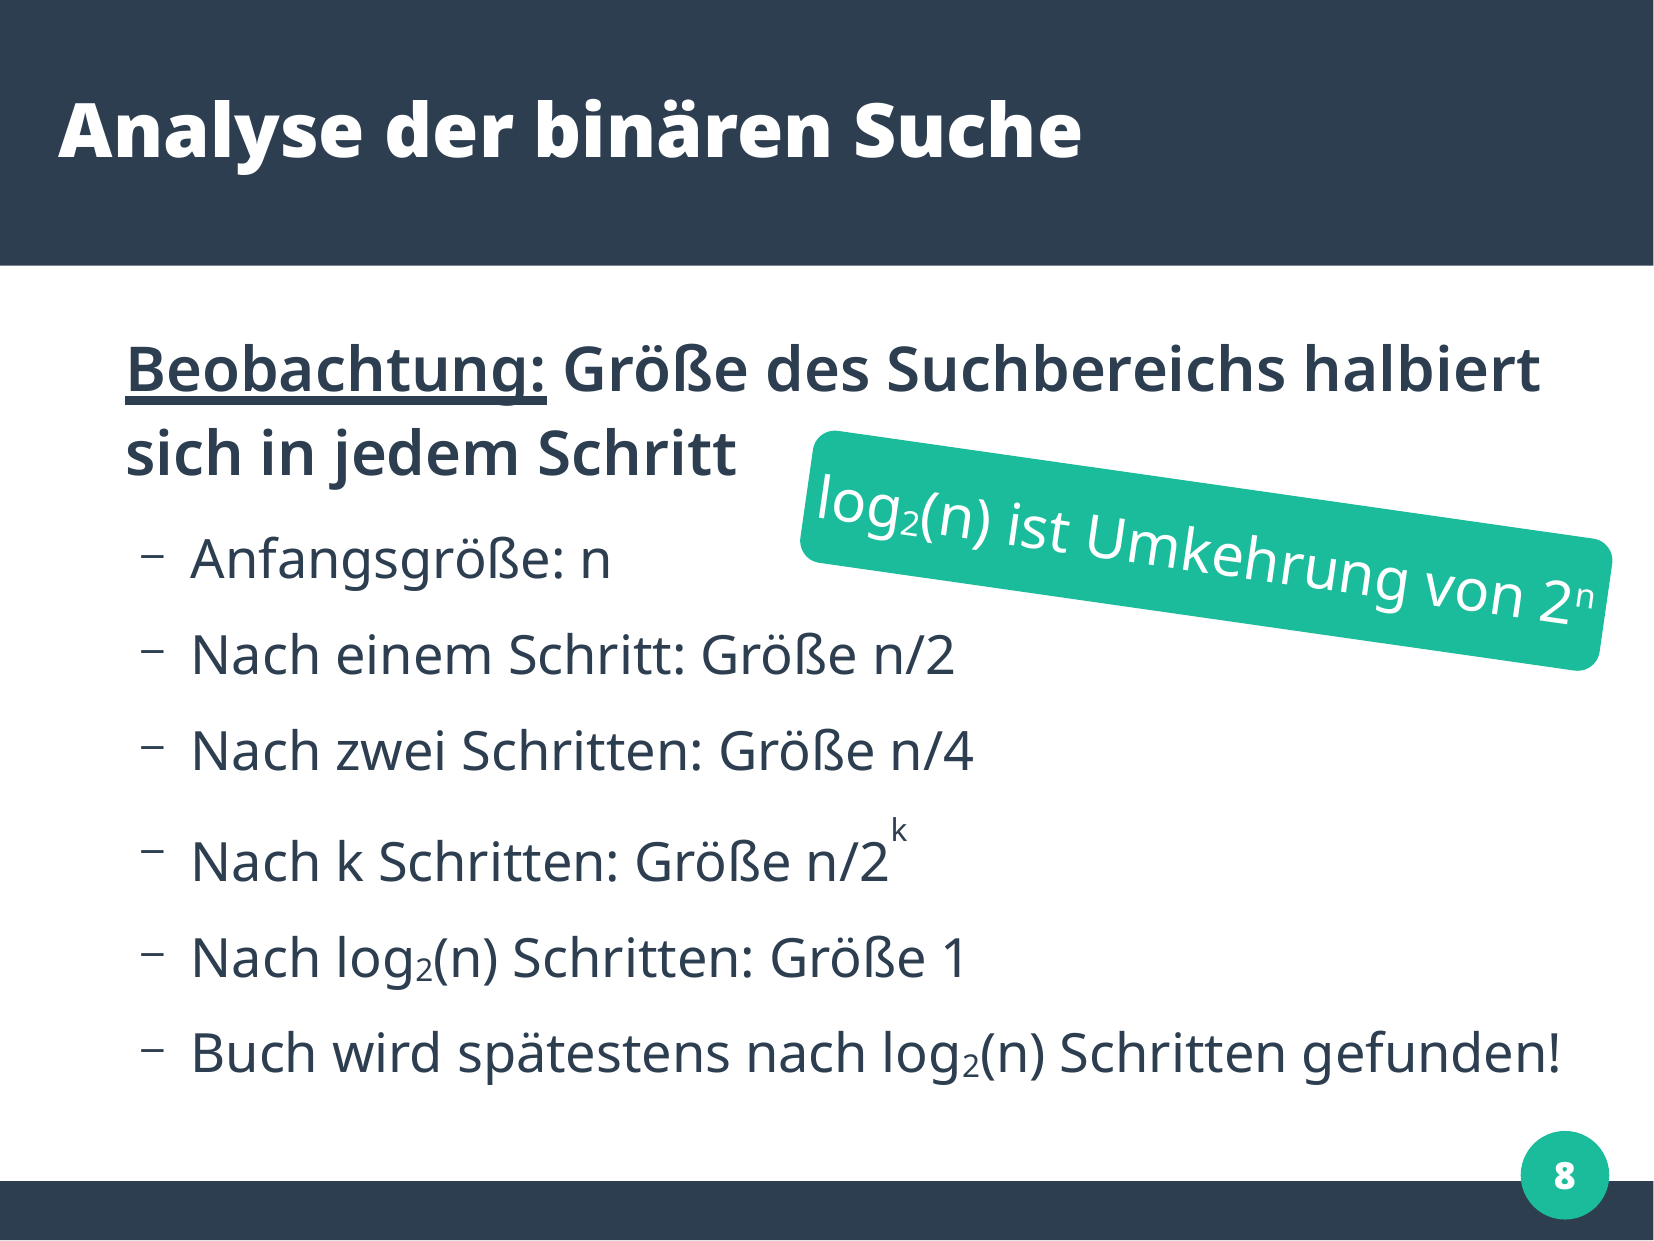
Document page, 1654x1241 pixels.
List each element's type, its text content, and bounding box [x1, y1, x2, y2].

list Beobachtung: Größe des Suchbereichs halbiert sich in jedem Schritt Anfangsgröße: n Nach einem Schritt: Größe n/2 Nach zwei Schritten: Größe n/4 Nach k Schritten: Größe n/2k Nach log2(n) Schritten: Größe 1 Buch wird spätestens nach log2(n) Schritten gefunden! [59, 324, 1595, 1152]
title Analyse der binären Suche [59, 49, 1595, 207]
text_box log2(n) ist Umkehrung von 2n [800, 430, 1613, 671]
